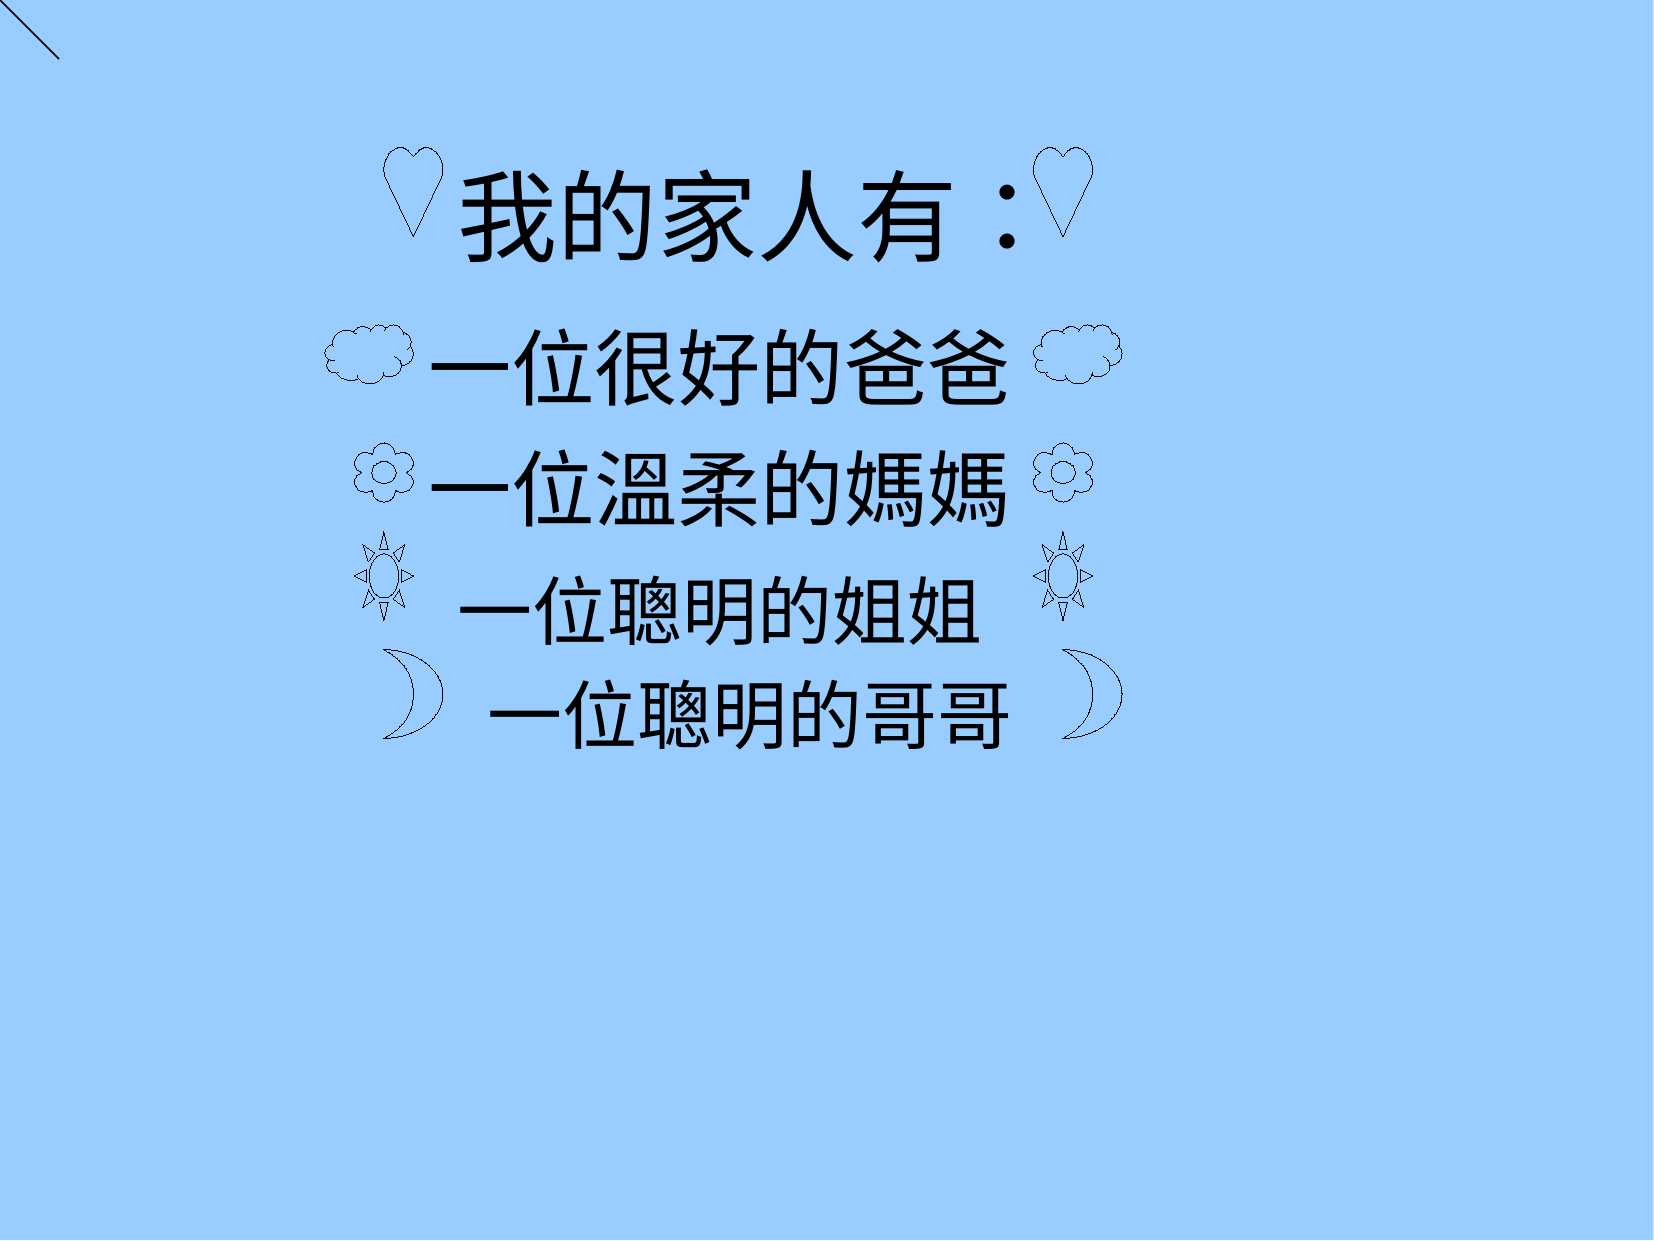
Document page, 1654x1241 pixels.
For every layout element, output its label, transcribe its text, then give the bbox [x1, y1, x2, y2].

text_box [379, 531, 389, 550]
text_box 一位溫柔的媽媽 [413, 416, 1093, 532]
text_box [354, 442, 414, 503]
text_box [1048, 553, 1078, 598]
text_box 一位溫柔的媽媽 [1052, 462, 1075, 483]
text_box [379, 602, 389, 621]
text_box 一位聰明的哥哥 [472, 649, 1241, 755]
text_box 一位很好的爸爸 [413, 295, 1270, 410]
text_box [362, 544, 375, 562]
text_box 我的家人有： [442, 130, 1477, 266]
text_box [1062, 649, 1123, 739]
text_box [1033, 442, 1093, 503]
text_box [1033, 569, 1046, 583]
text_box [393, 544, 405, 562]
text_box [1058, 531, 1068, 550]
text_box [383, 147, 443, 237]
text_box [401, 569, 414, 583]
text_box [369, 553, 399, 598]
text_box [324, 324, 414, 384]
text_box [1042, 589, 1054, 608]
text_box [362, 589, 375, 608]
text_box [1058, 602, 1068, 621]
text_box [1042, 544, 1054, 562]
text_box [354, 569, 367, 583]
text_box [1080, 569, 1093, 583]
text_box 一位聰明的姐姐 [442, 544, 1034, 650]
text_box [383, 649, 443, 739]
text_box [1072, 589, 1084, 608]
text_box [393, 589, 405, 608]
text_box [1033, 147, 1093, 237]
text_box [1033, 324, 1123, 384]
text_box [1072, 544, 1084, 562]
